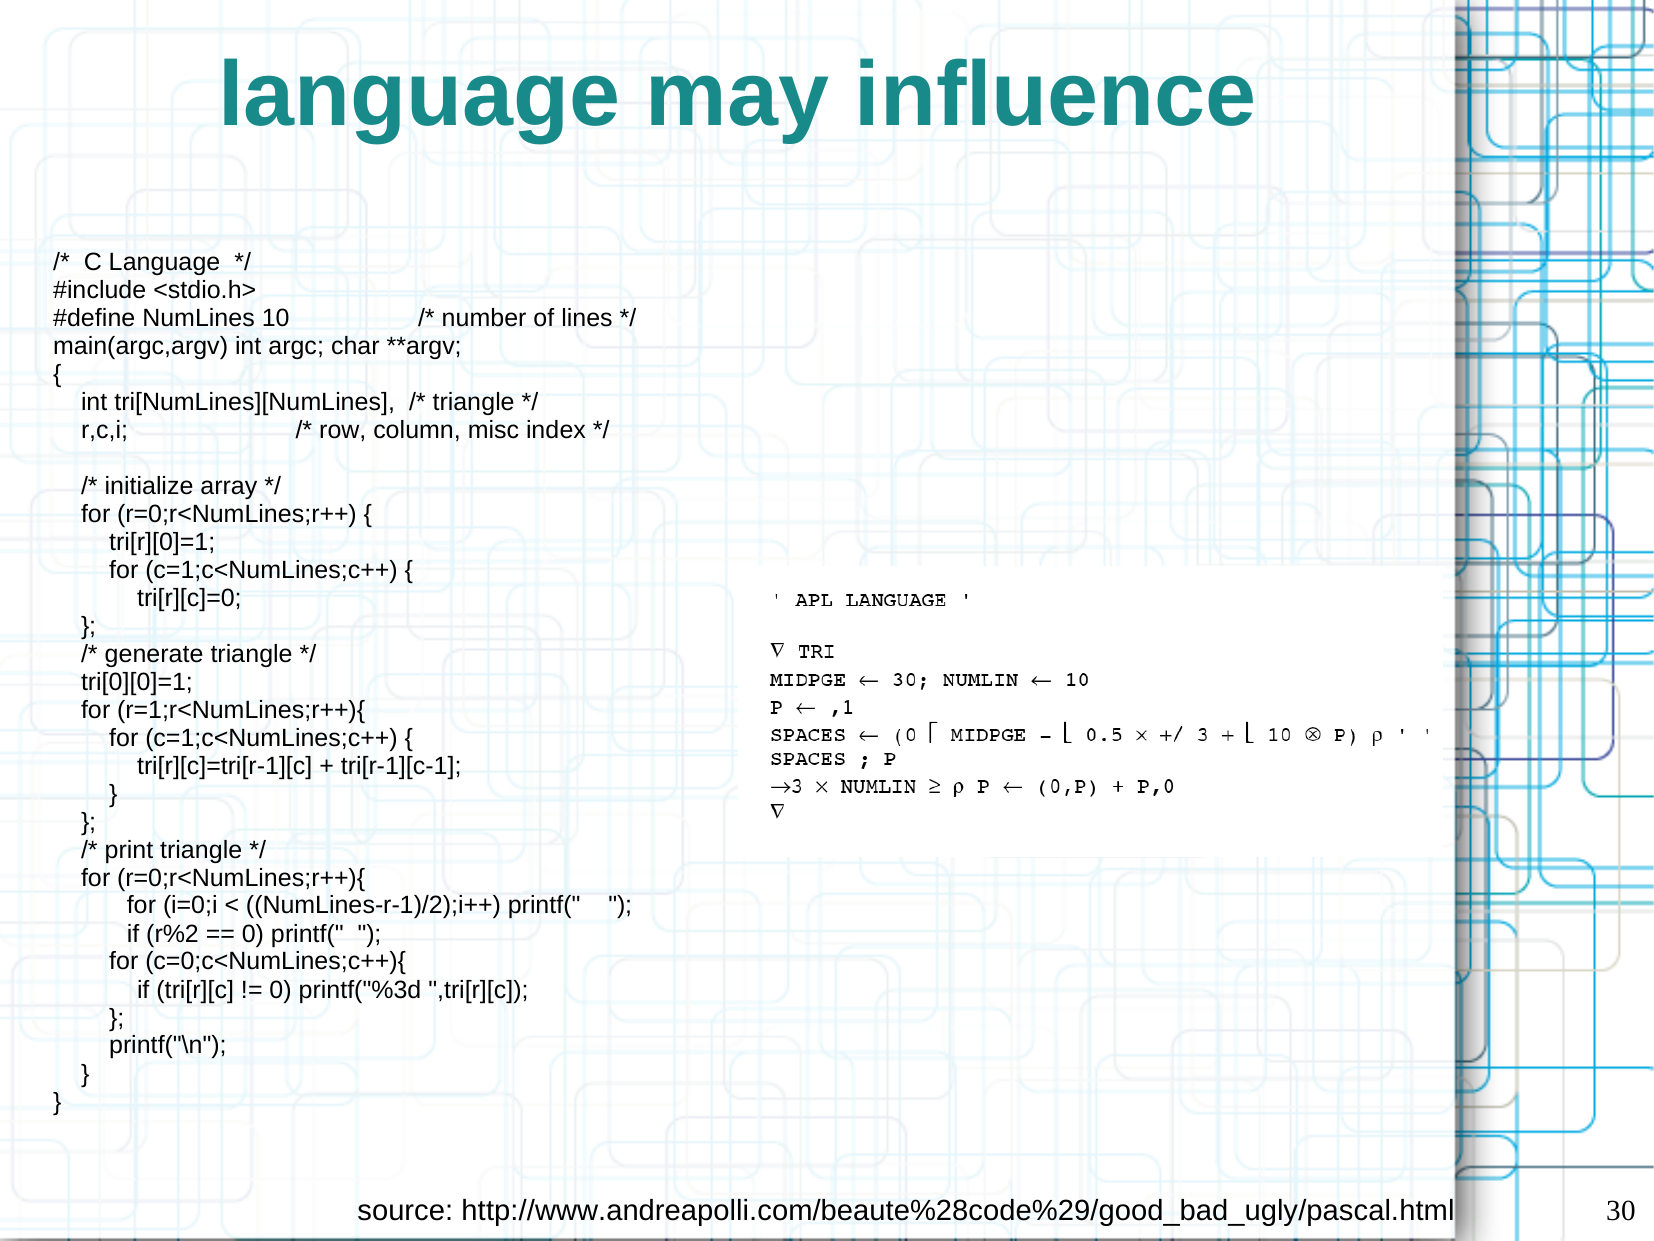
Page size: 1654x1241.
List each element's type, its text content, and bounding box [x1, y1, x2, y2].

text_box source: http://www.andreapolli.com/beaute%28code%29/good_bad_ugly/pascal.html [342, 1187, 1524, 1235]
title language may influence [59, 0, 1418, 191]
subtitle /* C Language */ #include <stdio.h> #define NumLines 10 /* number of lines */ main(argc,argv) int argc; char **argv; { int tri[NumLines][NumLines], /* triangle */ r,c,i; /* row, column, misc index */ /* initialize array */ for (r=0;r<NumLines;r++) { tri[r][0]=1; for (c=1;c<NumLines;c++) { tri[r][c]=0; }; /* generate triangle */ tri[0][0]=1; for (r=1;r<NumLines;r++){ for (c=1;c<NumLines;c++) { tri[r][c]=tri[r-1][c] + tri[r-1][c-1]; } }; /* print triangle */ for (r=0;r<NumLines;r++){ for (i=0;i < ((NumLines-r-1)/2);i++) printf(" "); if (r%2 == 0) printf(" "); for (c=0;c<NumLines;c++){ if (tri[r][c] != 0) printf("%3d ",tri[r][c]); }; printf("\n"); } } [53, 251, 1388, 1112]
picture [0, 0, 1654, 1241]
